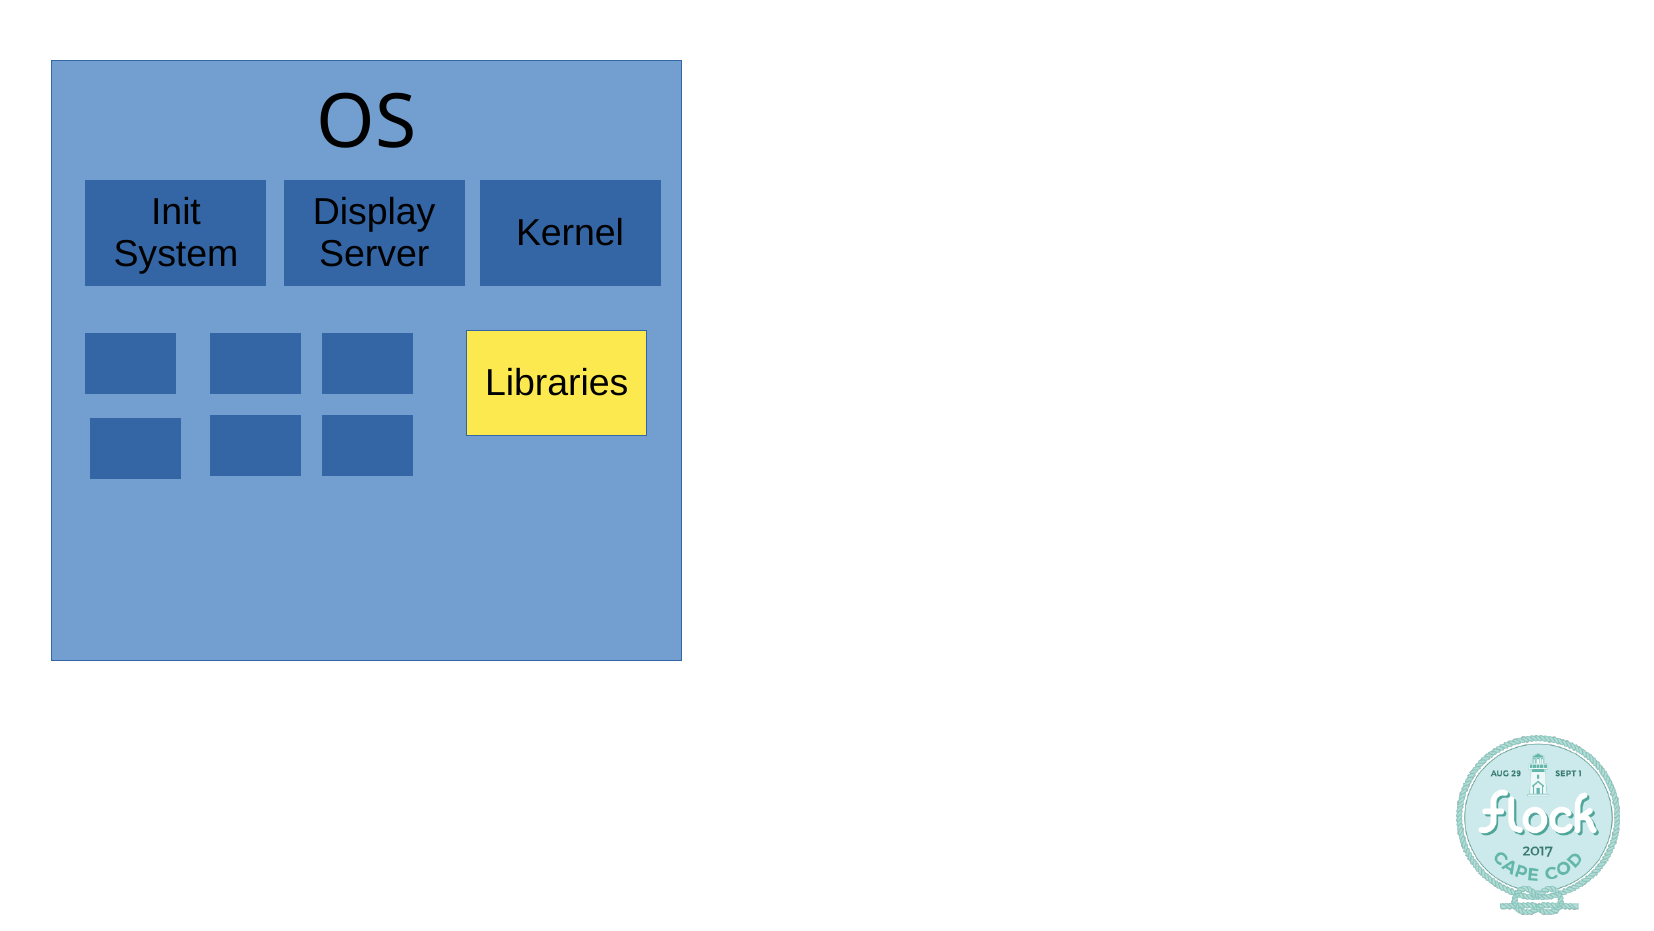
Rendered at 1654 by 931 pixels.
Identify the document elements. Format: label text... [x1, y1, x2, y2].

text_box [322, 333, 413, 394]
text_box Kernel [480, 180, 661, 286]
text_box Init System [85, 180, 266, 286]
text_box Display Server [284, 180, 465, 286]
text_box [322, 415, 413, 476]
text_box Libraries [466, 330, 647, 436]
text_box OS [51, 60, 682, 661]
text_box [210, 415, 301, 476]
picture [1456, 735, 1620, 915]
text_box [90, 418, 181, 479]
text_box [85, 333, 176, 394]
text_box [210, 333, 301, 394]
